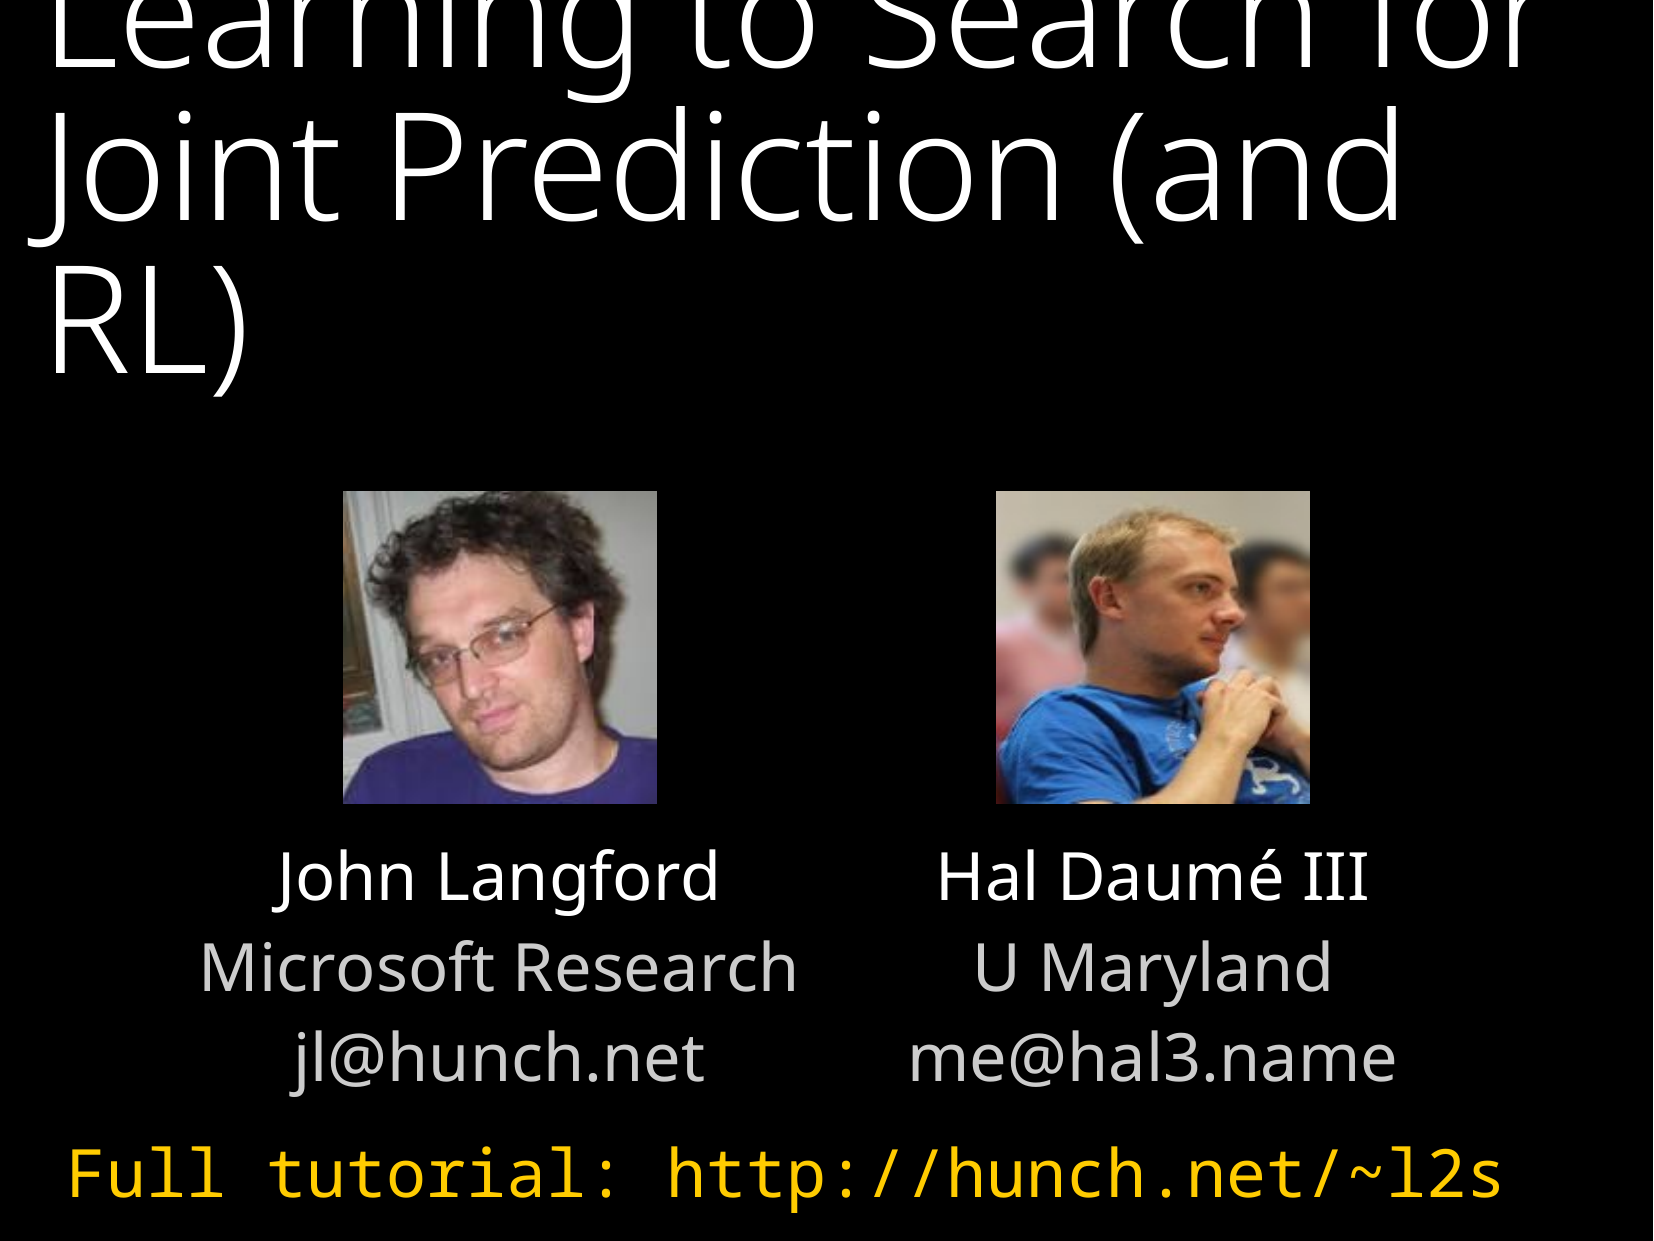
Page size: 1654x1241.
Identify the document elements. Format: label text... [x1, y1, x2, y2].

picture [343, 491, 657, 804]
picture [996, 491, 1310, 804]
title Learning to Search for Joint Prediction (and RL) [41, 0, 1648, 350]
text_box Full tutorial: http://hunch.net/~l2s [66, 1126, 1587, 1205]
